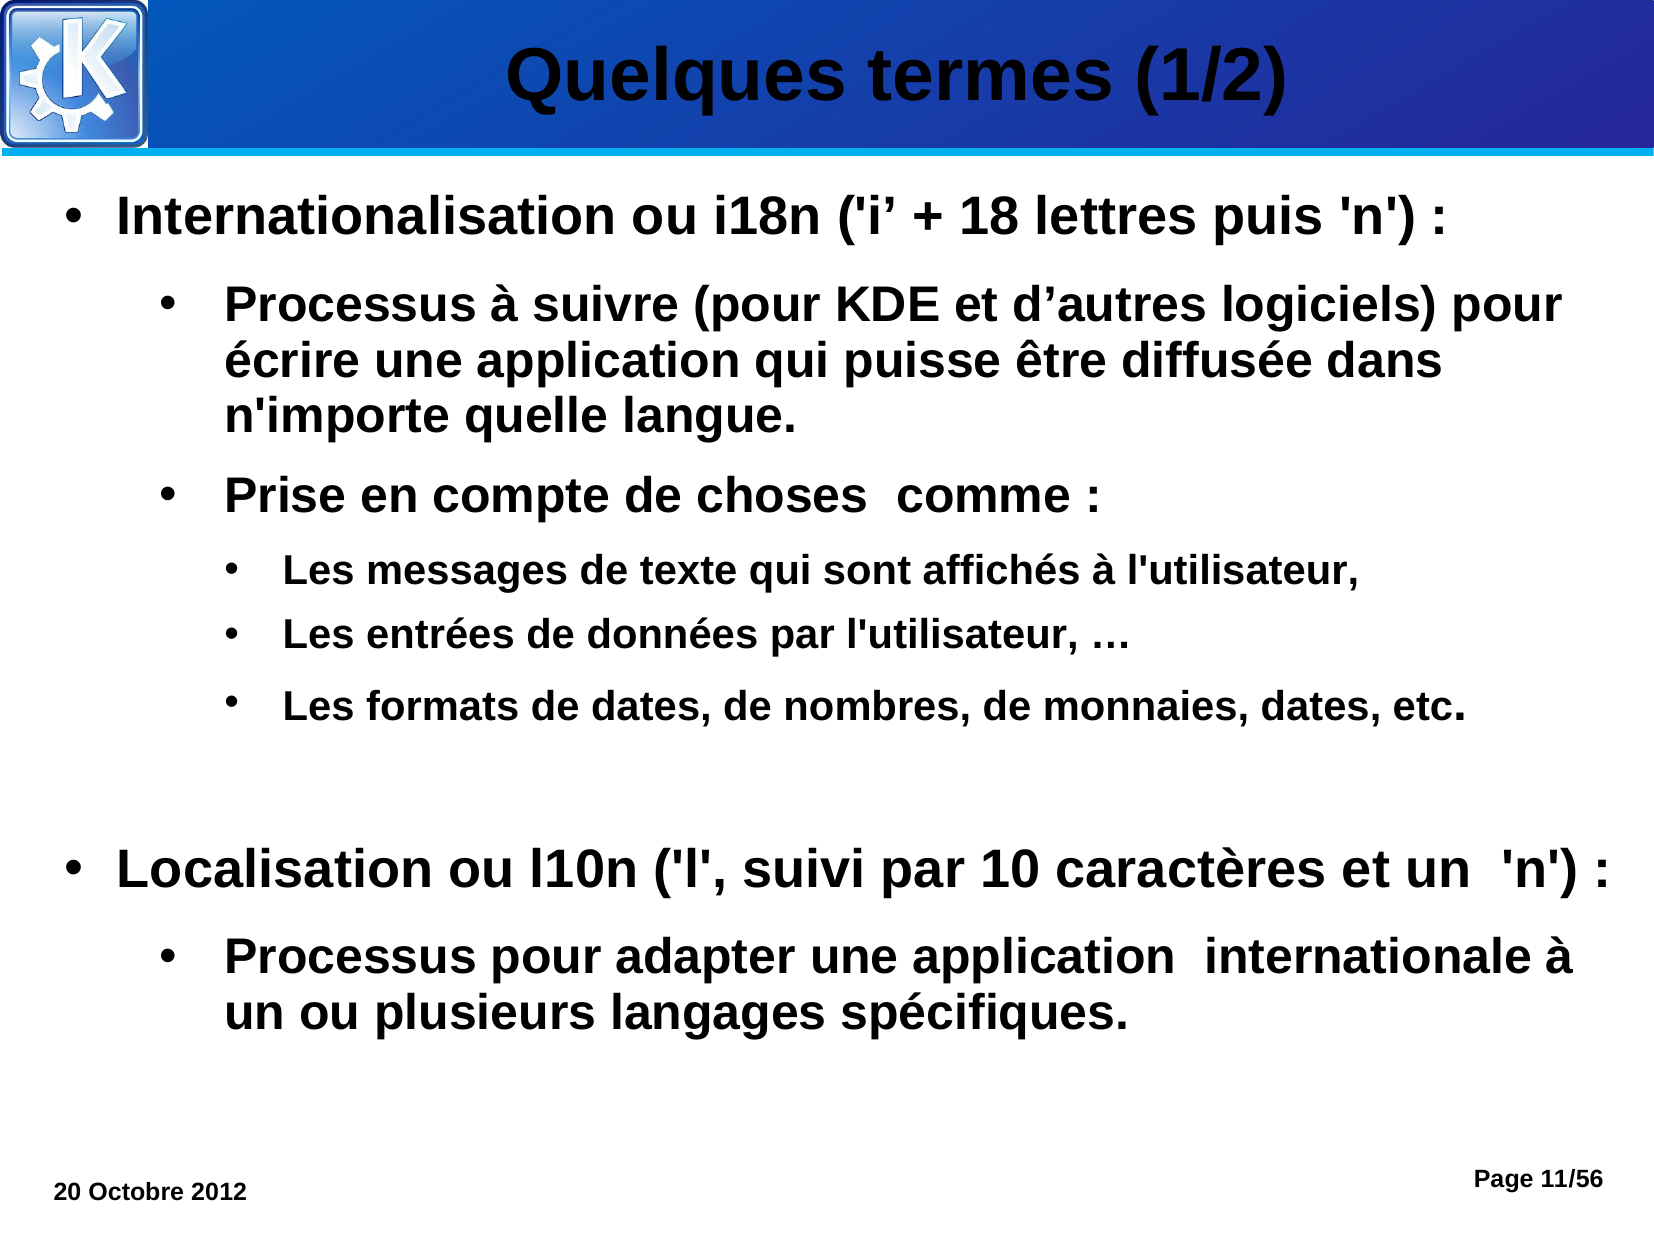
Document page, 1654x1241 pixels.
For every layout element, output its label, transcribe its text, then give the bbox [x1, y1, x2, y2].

text_box Quelques termes (1/2) [141, 0, 1654, 148]
text_box Internationalisation ou i18n ('i’ + 18 lettres puis 'n') : Processus à suivre (pour KDE et d’autres logiciels) pour écrire une application qui puisse être diffusée dans n'importe quelle langue. Prise en compte de choses comme : Les messages de texte qui sont affichés à l'utilisateur, Les entrées de données par l'utilisateur, … Les formats de dates, de nombres, de monnaies, dates, etc. Localisation ou l10n ('l', suivi par 10 caractères et un 'n') : Processus pour adapter une application internationale à un ou plusieurs langages spécifiques. [47, 183, 1619, 1169]
picture [0, 0, 141, 148]
